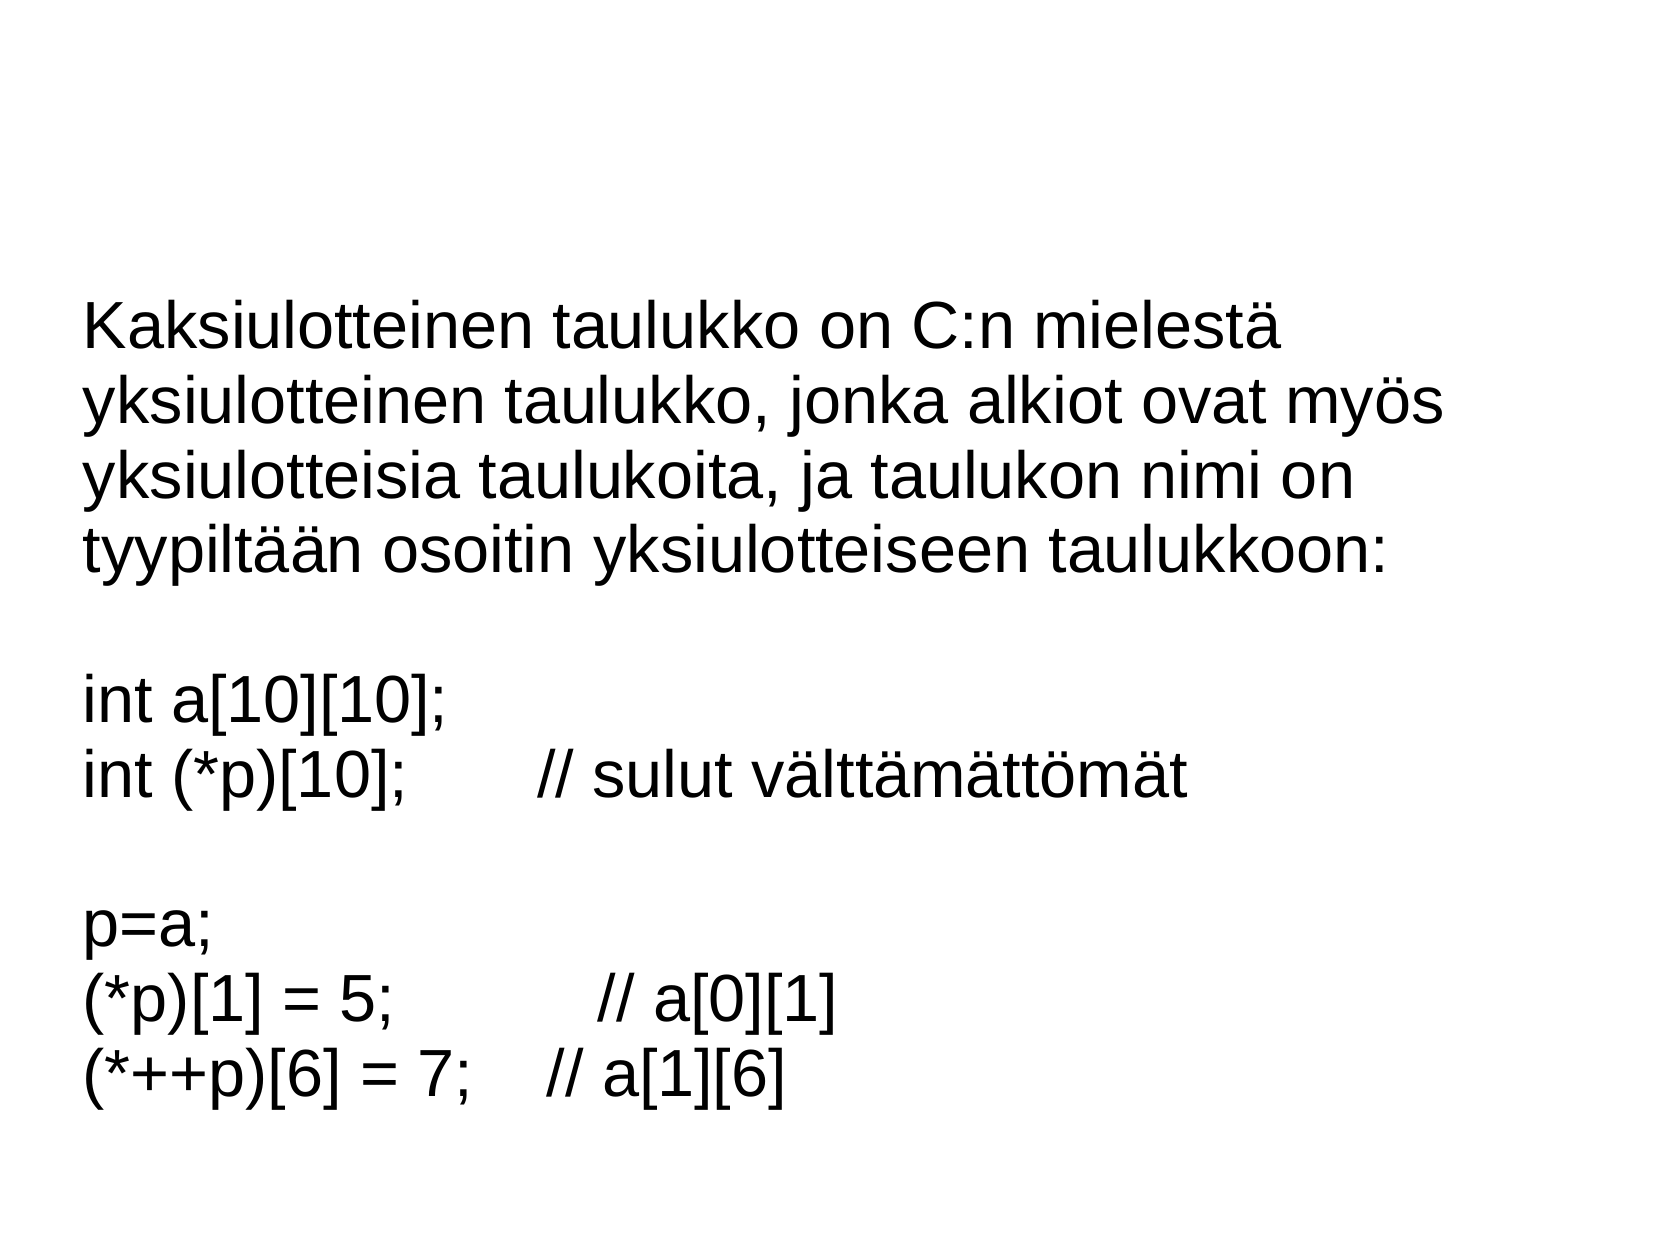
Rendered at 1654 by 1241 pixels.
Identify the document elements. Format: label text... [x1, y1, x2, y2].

text_box Kaksiulotteinen taulukko on C:n mielestä yksiulotteinen taulukko, jonka alkiot ovat myös yksiulotteisia taulukoita, ja taulukon nimi on tyypiltään osoitin yksiulotteiseen taulukkoon: int a[10][10]; int (*p)[10]; // sulut välttämättömät p=a; (*p)[1] = 5; // a[0][1] (*++p)[6] = 7; // a[1][6] [82, 288, 1571, 1111]
